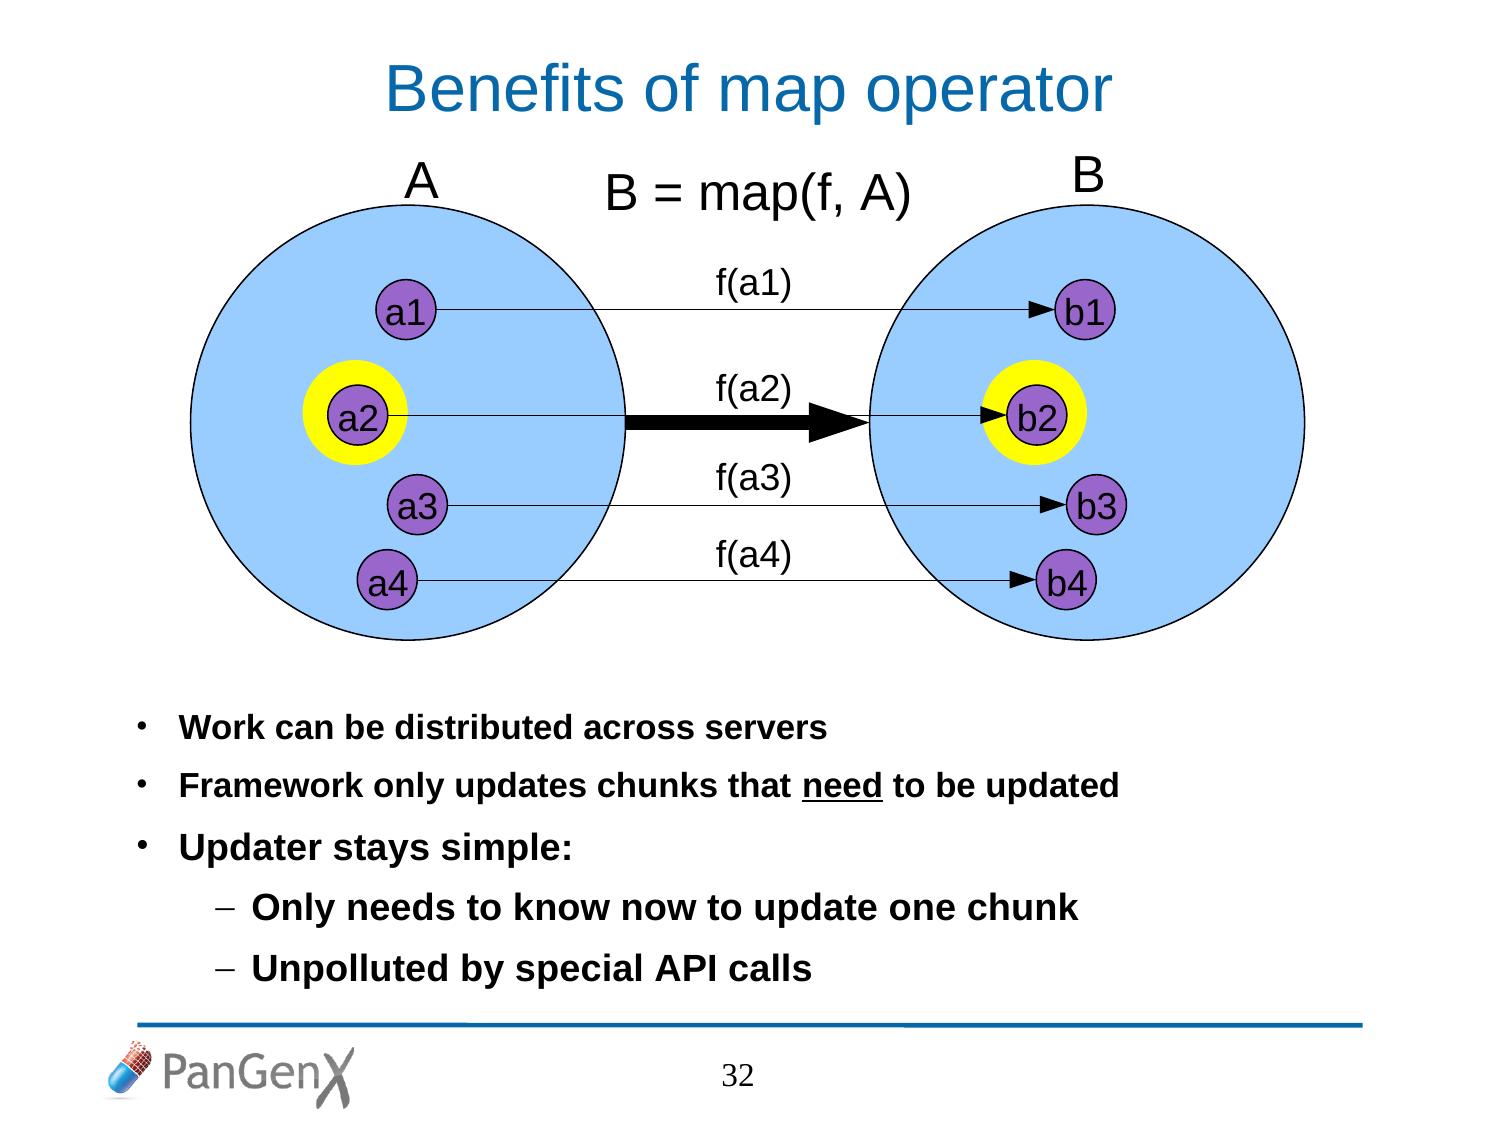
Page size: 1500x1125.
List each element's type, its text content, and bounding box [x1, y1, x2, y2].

list Work can be distributed across servers Framework only updates chunks that need to be updated Updater stays simple: Only needs to know now to update one chunk Unpolluted by special API calls [115, 690, 1387, 1005]
text_box f(a4) [763, 546, 772, 559]
text_box f(a4) [700, 522, 773, 584]
picture [89, 1041, 354, 1109]
text_box b1 [1049, 280, 1121, 342]
text_box B = map(f, A) [590, 150, 928, 228]
text_box a1 [370, 280, 442, 342]
title Benefits of map operator [0, 6, 1500, 149]
text_box B [1056, 132, 1112, 194]
text_box a2 [323, 386, 395, 448]
text_box b3 [1061, 475, 1133, 537]
text_box [869, 205, 1305, 641]
text_box [190, 205, 626, 641]
text_box f(a3) [700, 445, 773, 507]
text_box A [389, 138, 445, 200]
text_box b4 [1031, 551, 1103, 614]
text_box f(a2) [700, 357, 773, 419]
text_box a3 [382, 475, 454, 537]
text_box f(a1) [700, 250, 773, 312]
text_box a4 [352, 551, 424, 614]
text_box b2 [1002, 386, 1074, 448]
